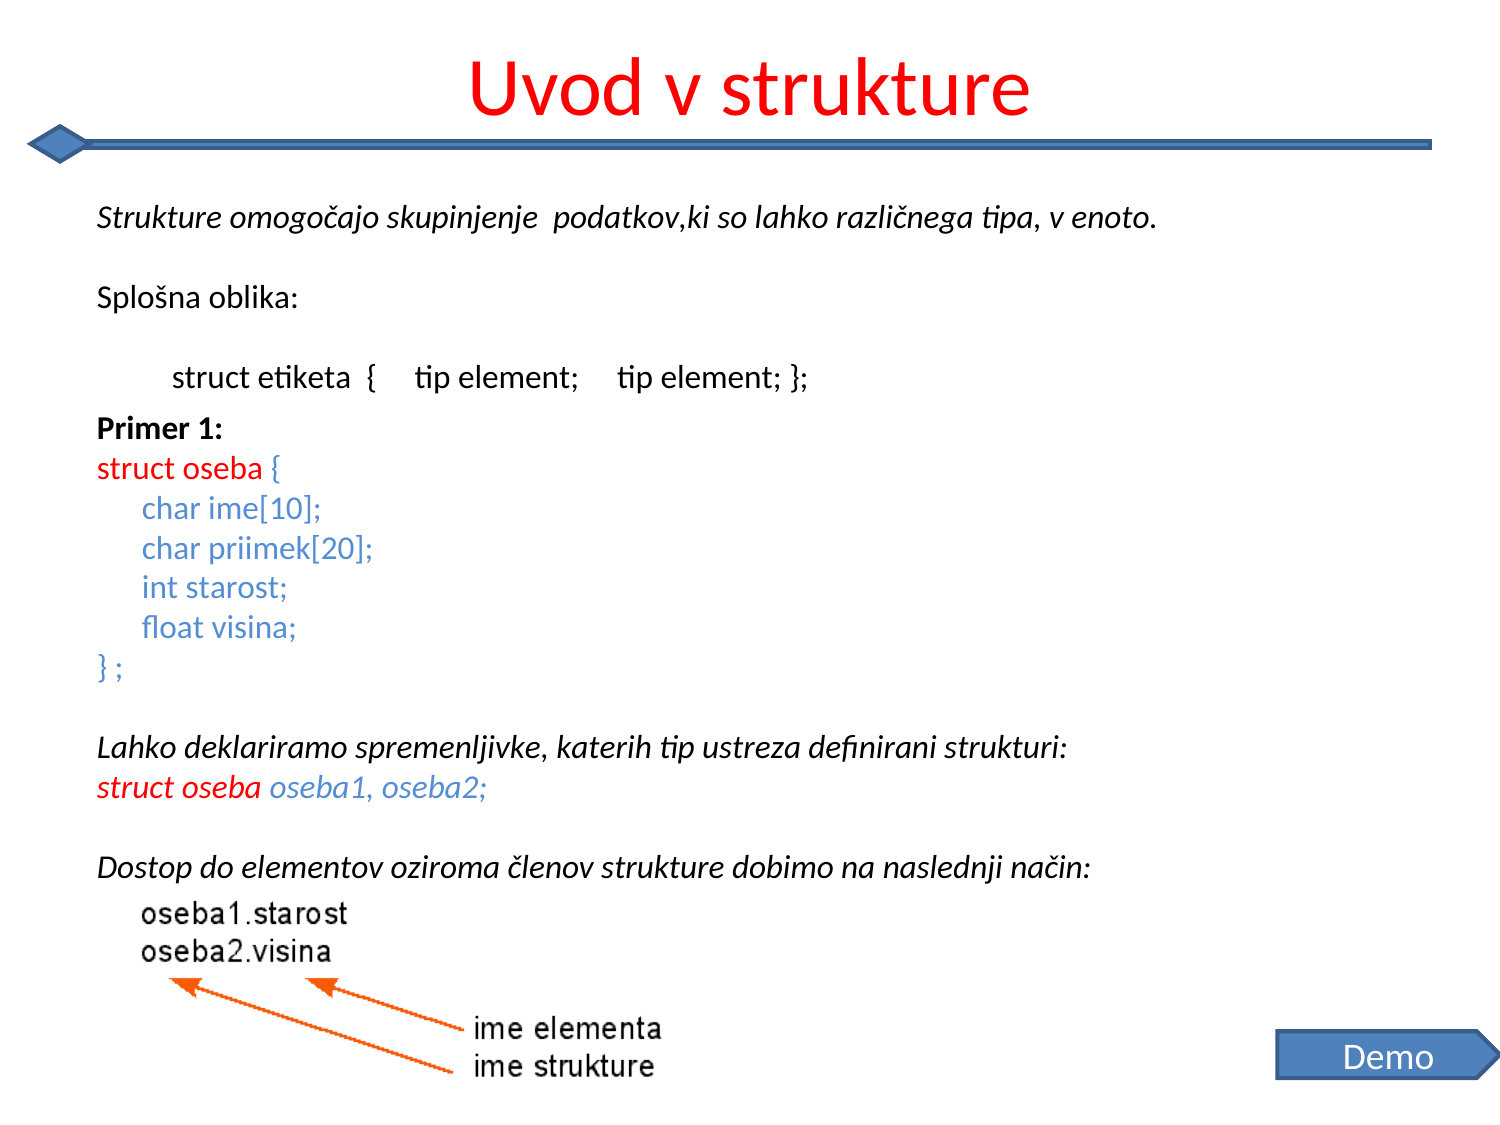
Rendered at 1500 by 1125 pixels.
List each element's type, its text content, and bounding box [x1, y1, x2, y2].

text_box Primer 1: struct oseba { char ime[10]; char priimek[20]; int starost; float visina; } ; Lahko deklariramo spremenljivke, katerih tip ustreza definirani strukturi: struct oseba oseba1, oseba2; Dostop do elementov oziroma členov strukture dobimo na naslednji način: [82, 398, 1301, 973]
picture [128, 890, 676, 1093]
text_box Demo [1277, 1031, 1500, 1079]
title Uvod v strukture [75, 23, 1426, 141]
text_box Strukture omogočajo skupinjenje podatkov,ki so lahko različnega tipa, v enoto. Splošna oblika: struct etiketa { tip element; tip element; }; [82, 187, 1301, 398]
